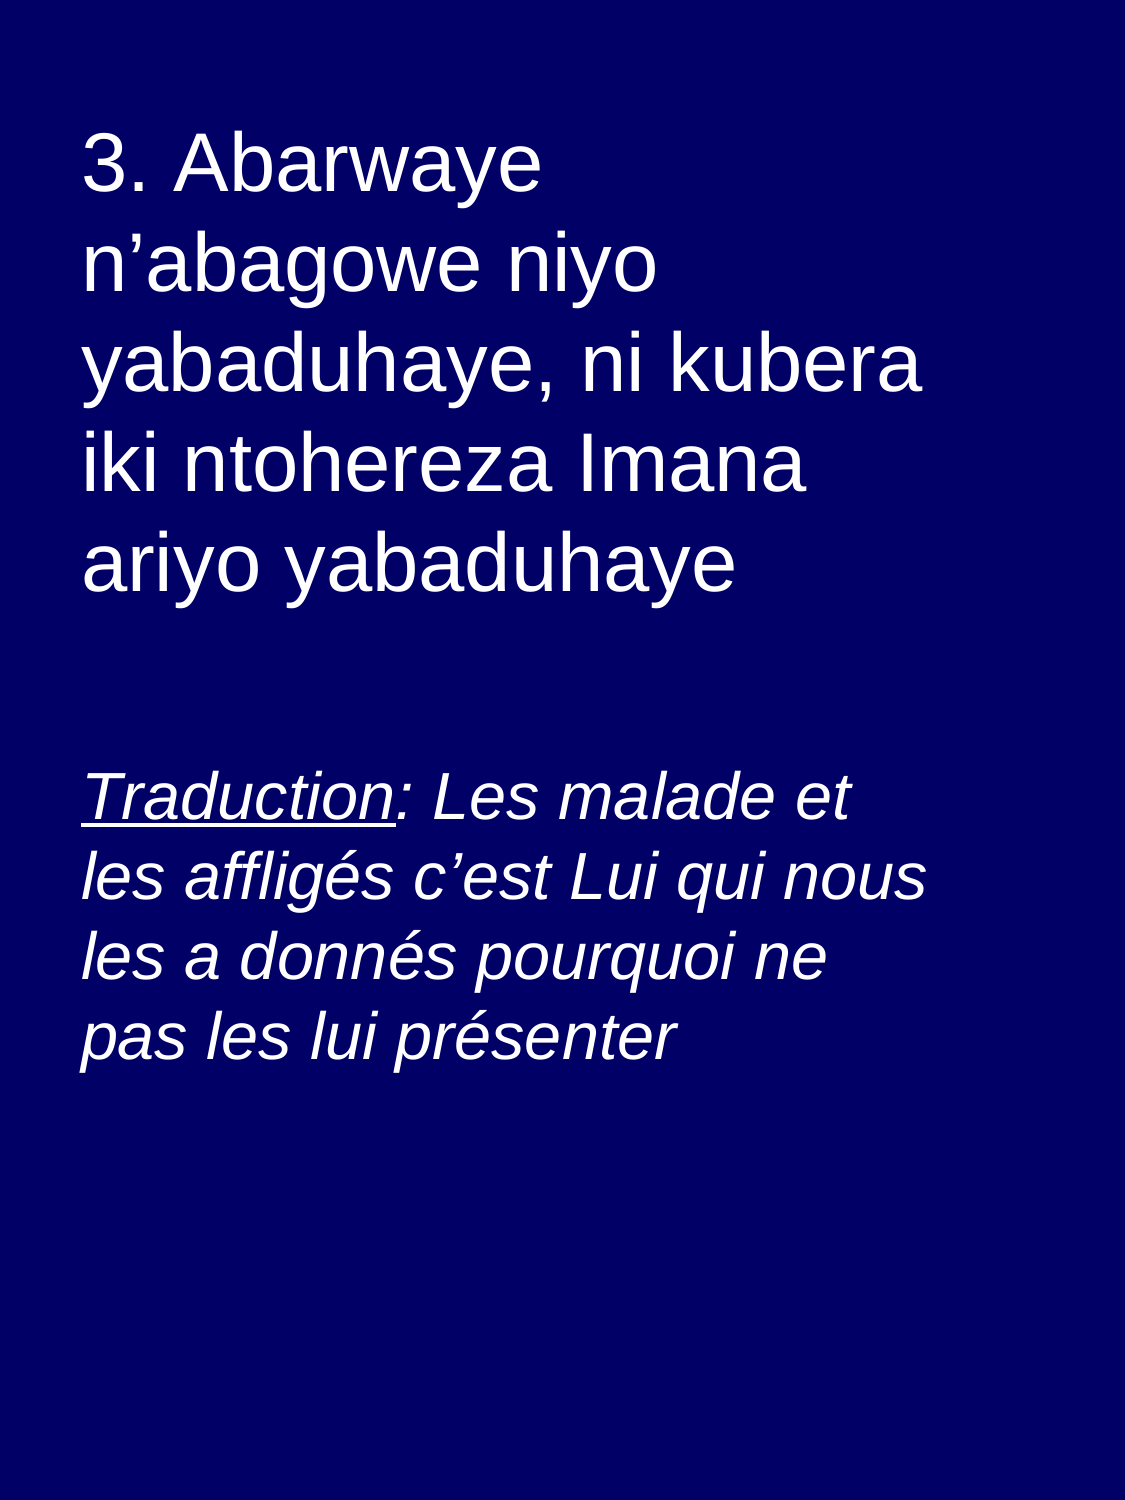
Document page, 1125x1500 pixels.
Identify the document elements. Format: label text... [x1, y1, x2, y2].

text_box 3. Abarwaye n’abagowe niyo yabaduhaye, ni kubera iki ntohereza Imana ariyo yabaduhaye Traduction: Les malade et les affligés c’est Lui qui nous les a donnés pourquoi ne pas les lui présenter [66, 100, 953, 1081]
